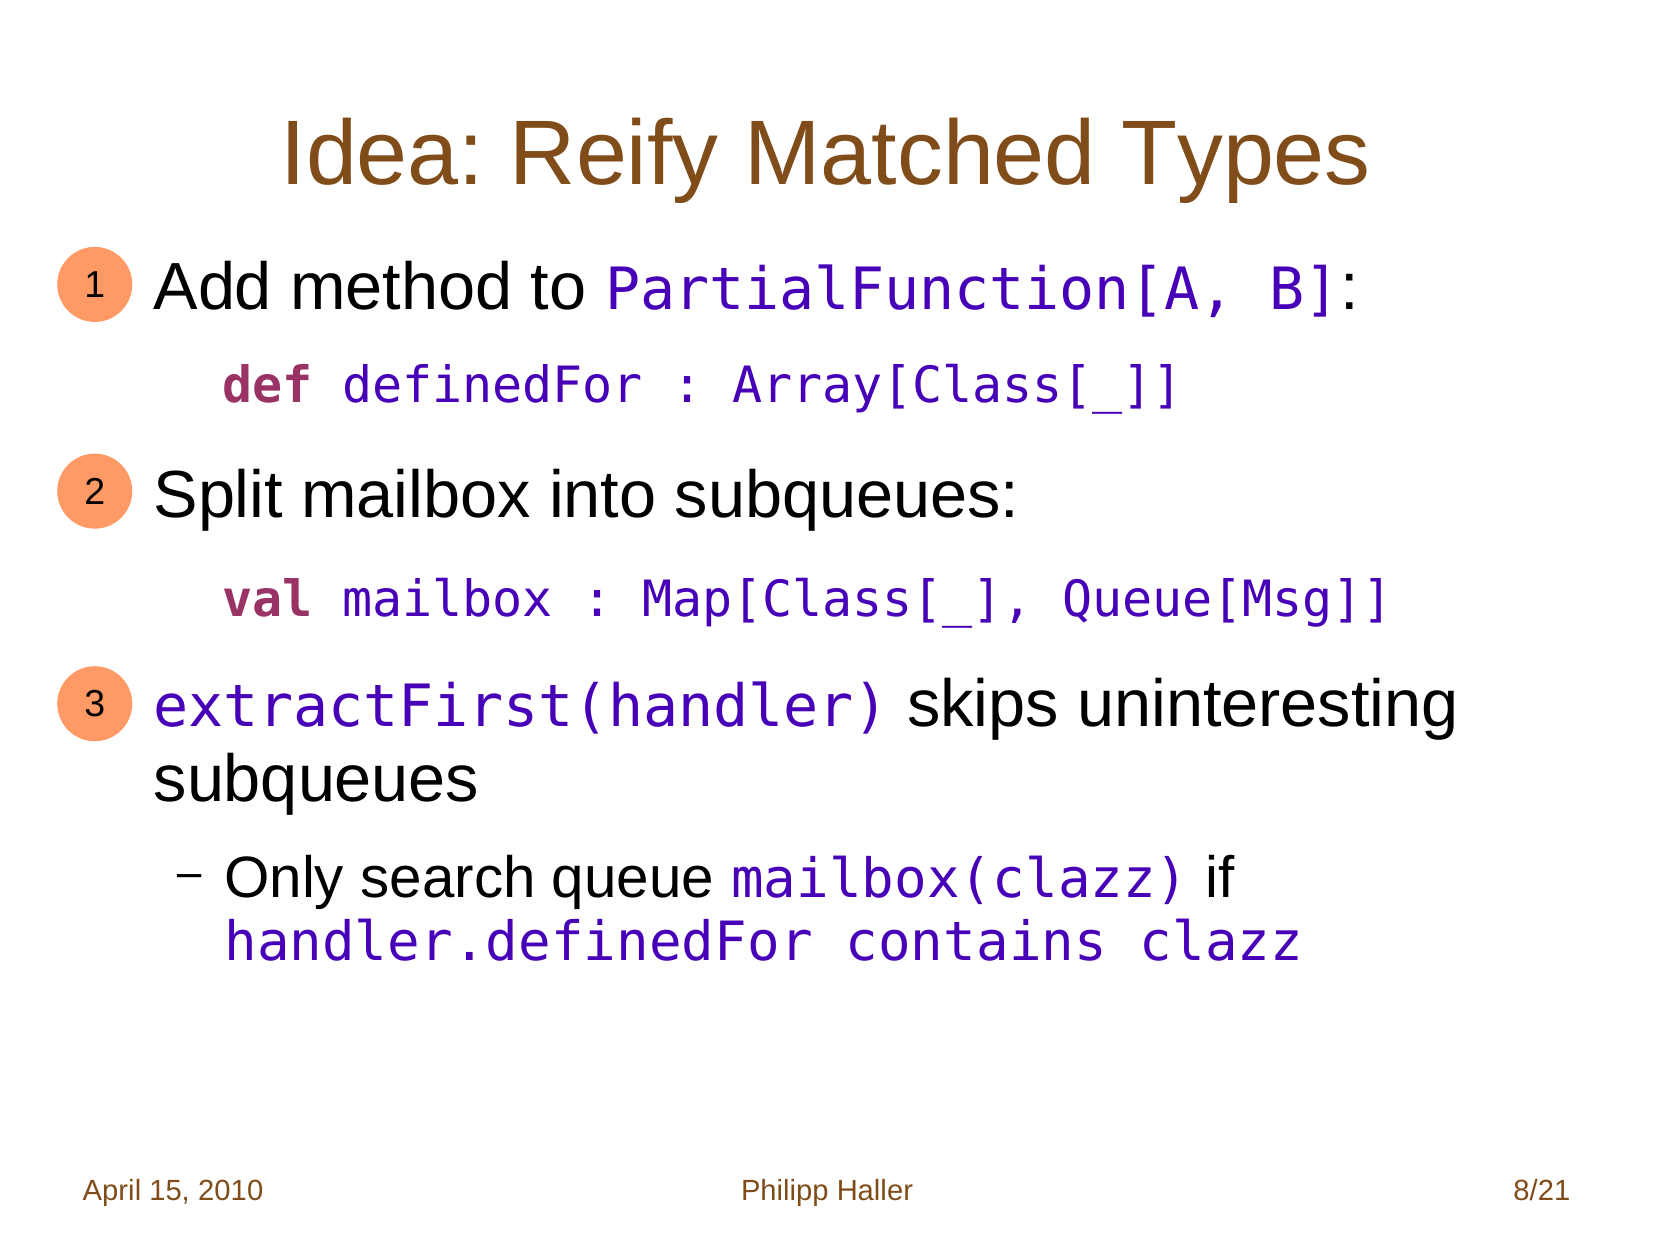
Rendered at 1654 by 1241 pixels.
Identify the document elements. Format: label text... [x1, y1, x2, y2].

title Idea: Reify Matched Types [82, 49, 1571, 248]
text_box 3 [57, 666, 133, 742]
list Add method to PartialFunction[A, B]: Split mailbox into subqueues: extractFirst(handler) skips uninteresting subqueues Only search queue mailbox(clazz) if handler.definedFor contains clazz [82, 248, 1571, 1118]
text_box def definedFor : Array[Class[_]] [207, 348, 1258, 420]
text_box val mailbox : Map[Class[_], Queue[Msg]] [207, 562, 1446, 635]
text_box 1 [57, 246, 133, 322]
text_box 2 [57, 453, 133, 529]
